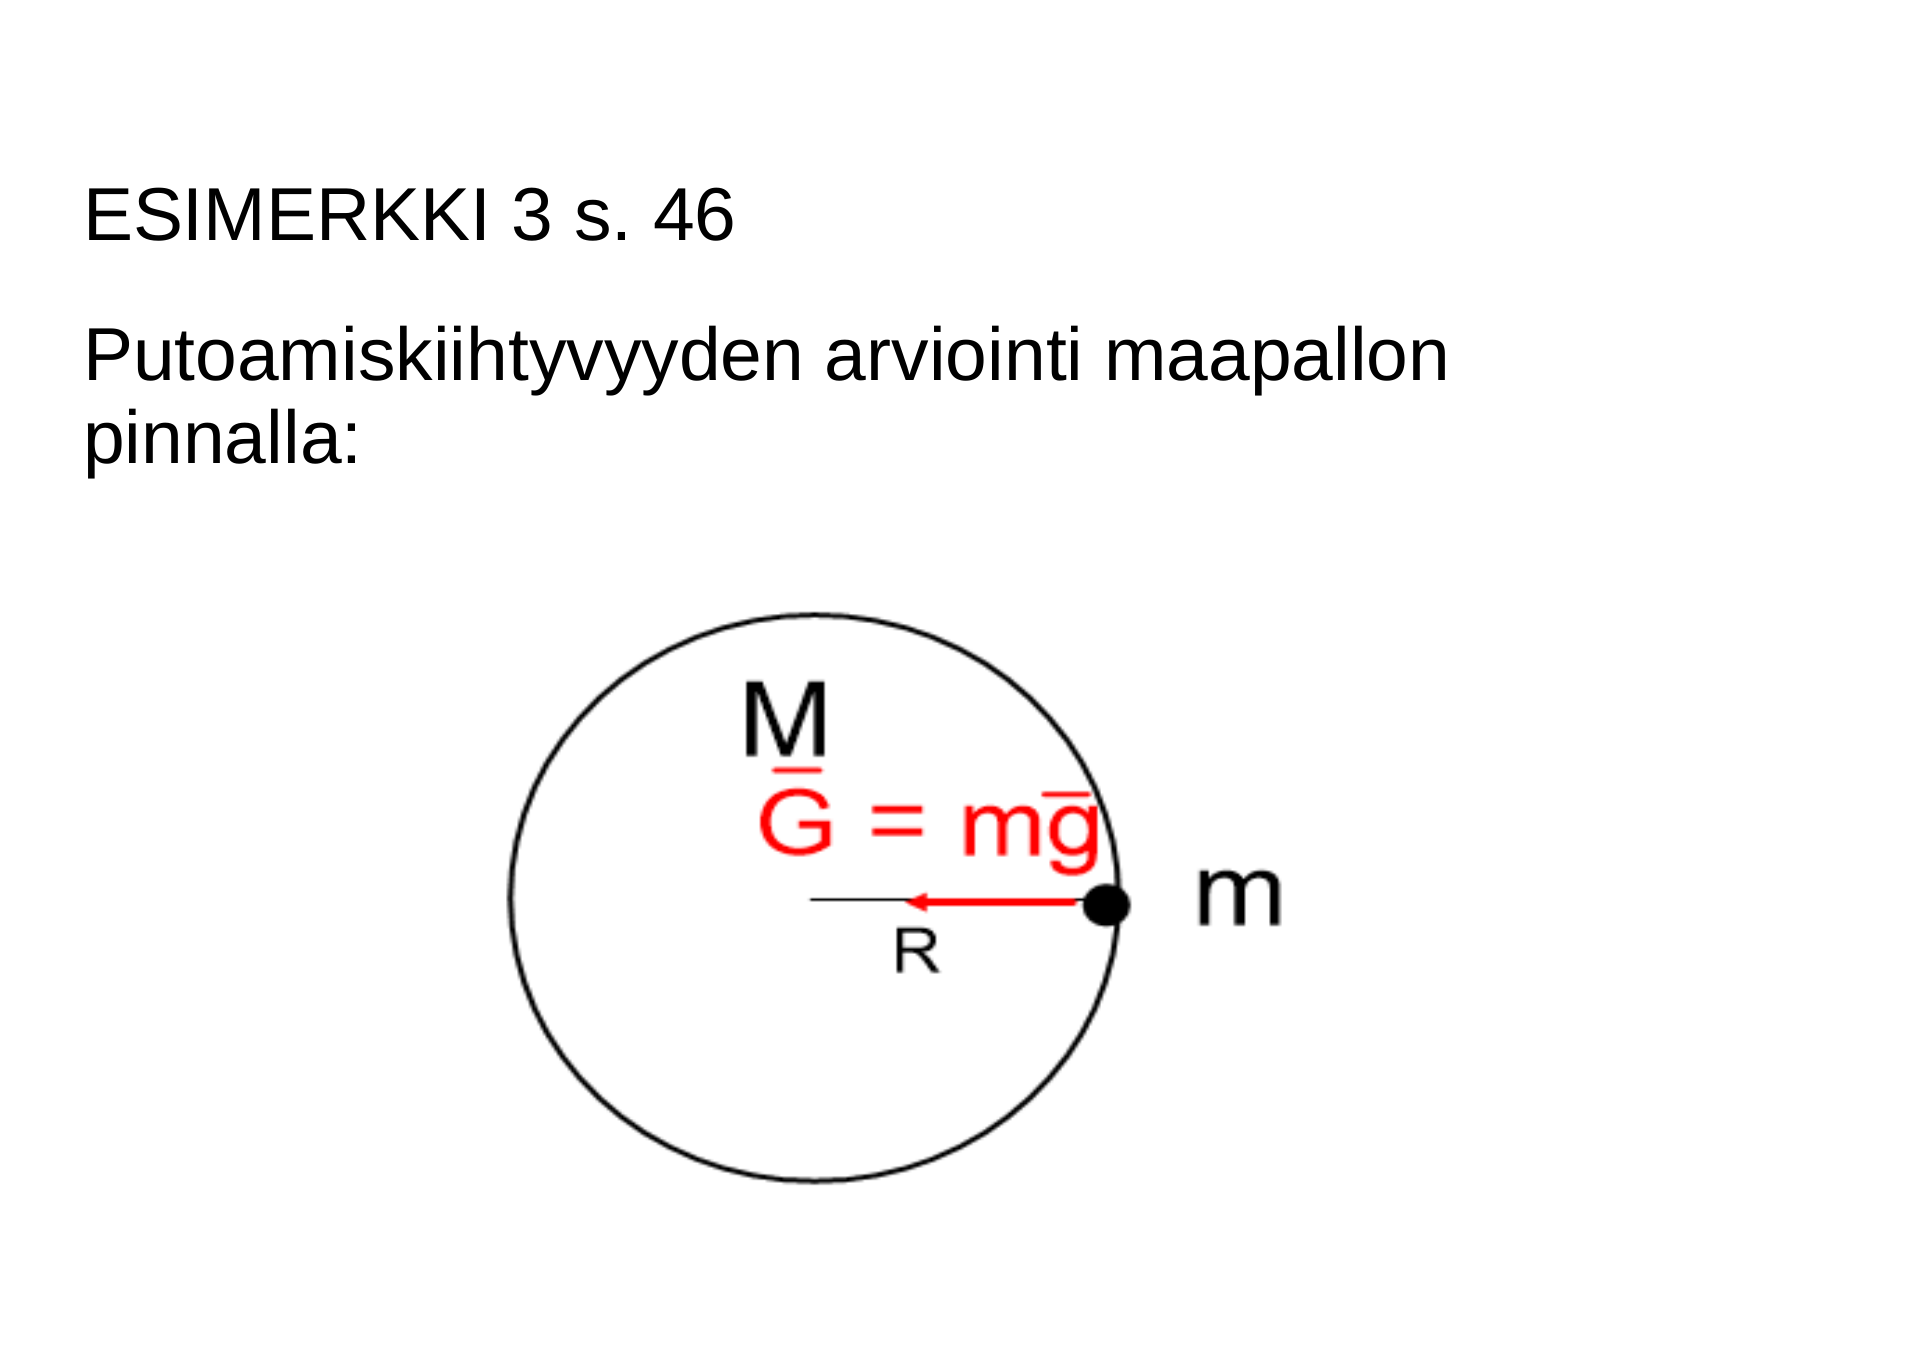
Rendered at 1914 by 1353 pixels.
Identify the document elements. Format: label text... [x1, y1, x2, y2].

text_box ESIMERKKI 3 s. 46 Putoamiskiihtyvyyden arviointi maapallon pinnalla: [68, 164, 1914, 517]
picture [437, 514, 1389, 1237]
